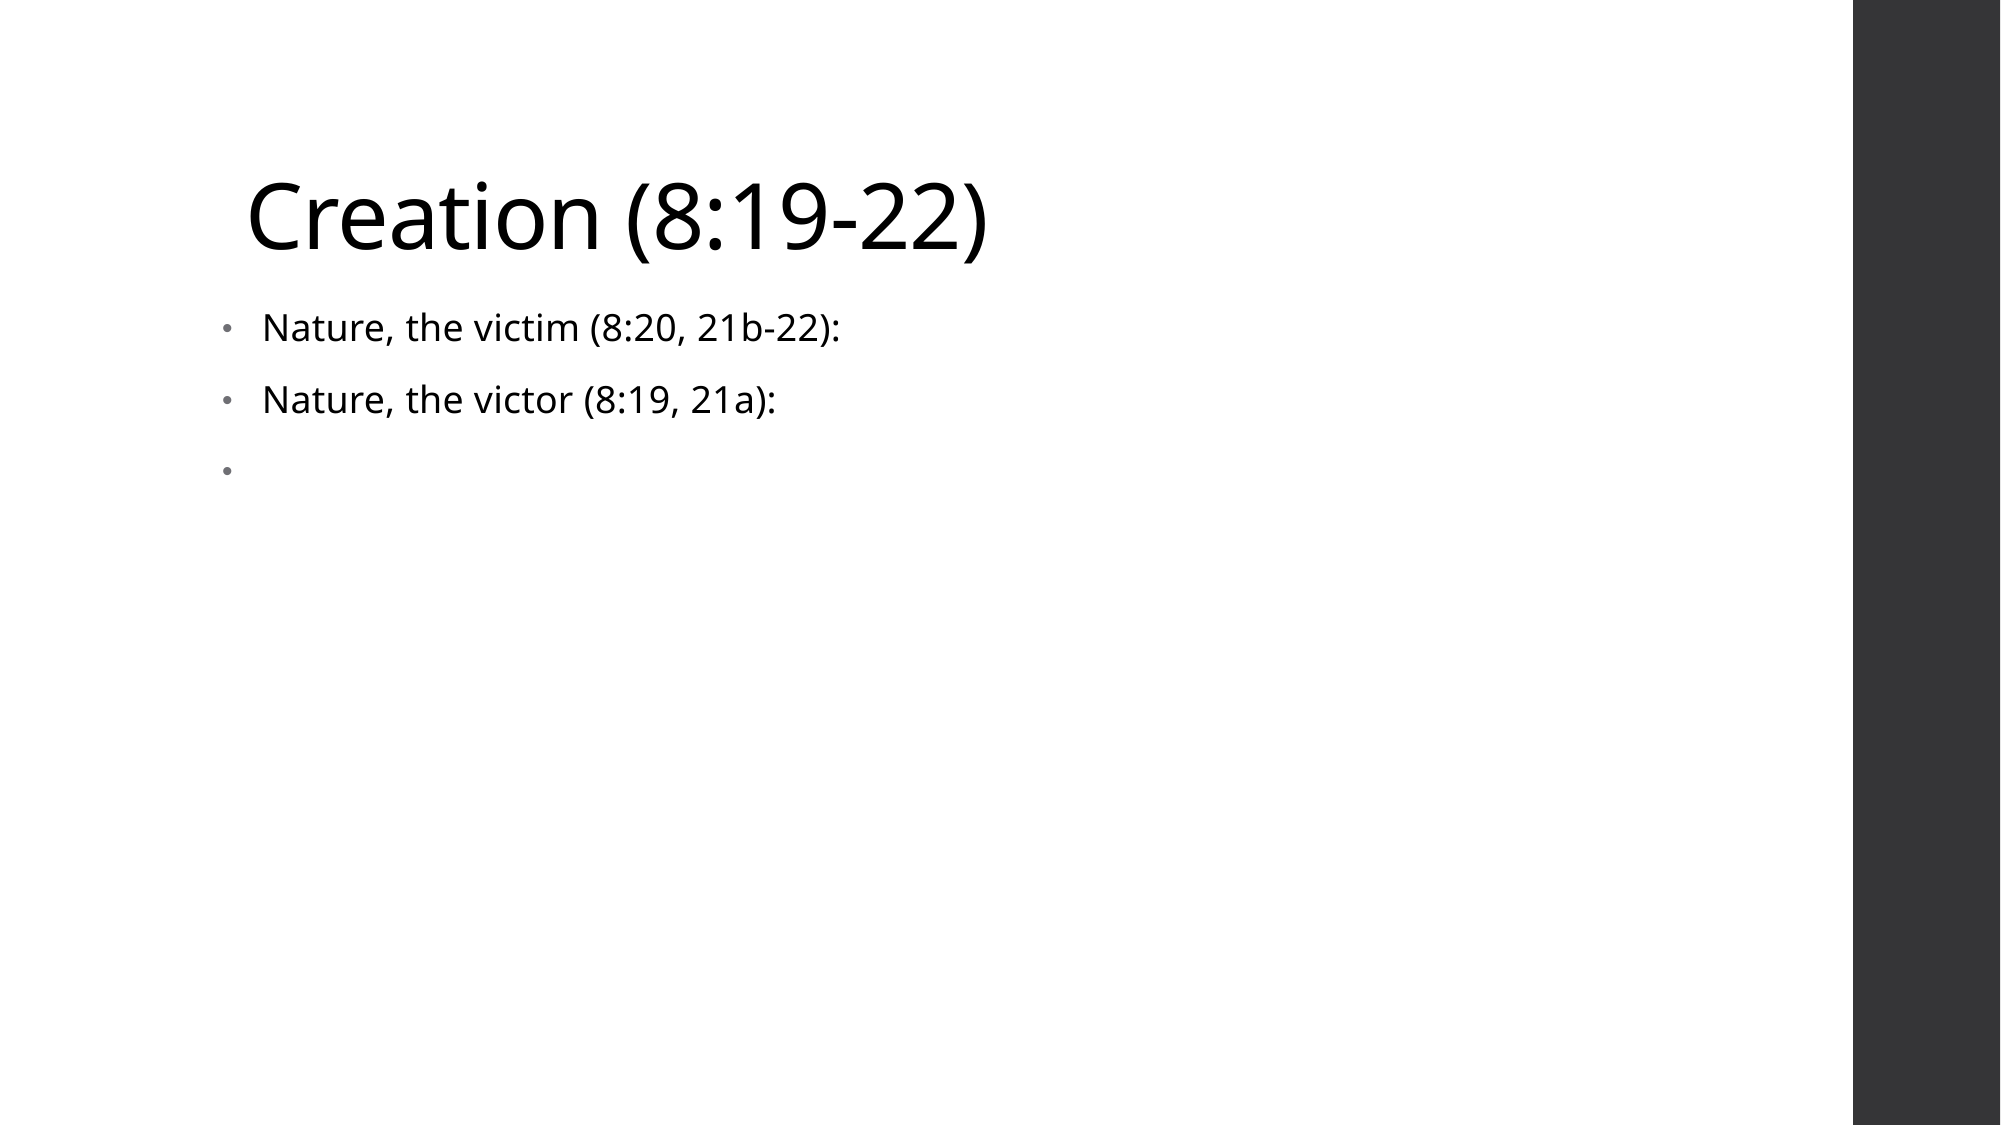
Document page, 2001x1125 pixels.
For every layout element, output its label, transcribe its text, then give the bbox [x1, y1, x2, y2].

title Creation (8:19-22) [206, 60, 1797, 278]
list Nature, the victim (8:20, 21b-22): Nature, the victor (8:19, 21a): [206, 299, 1617, 1014]
